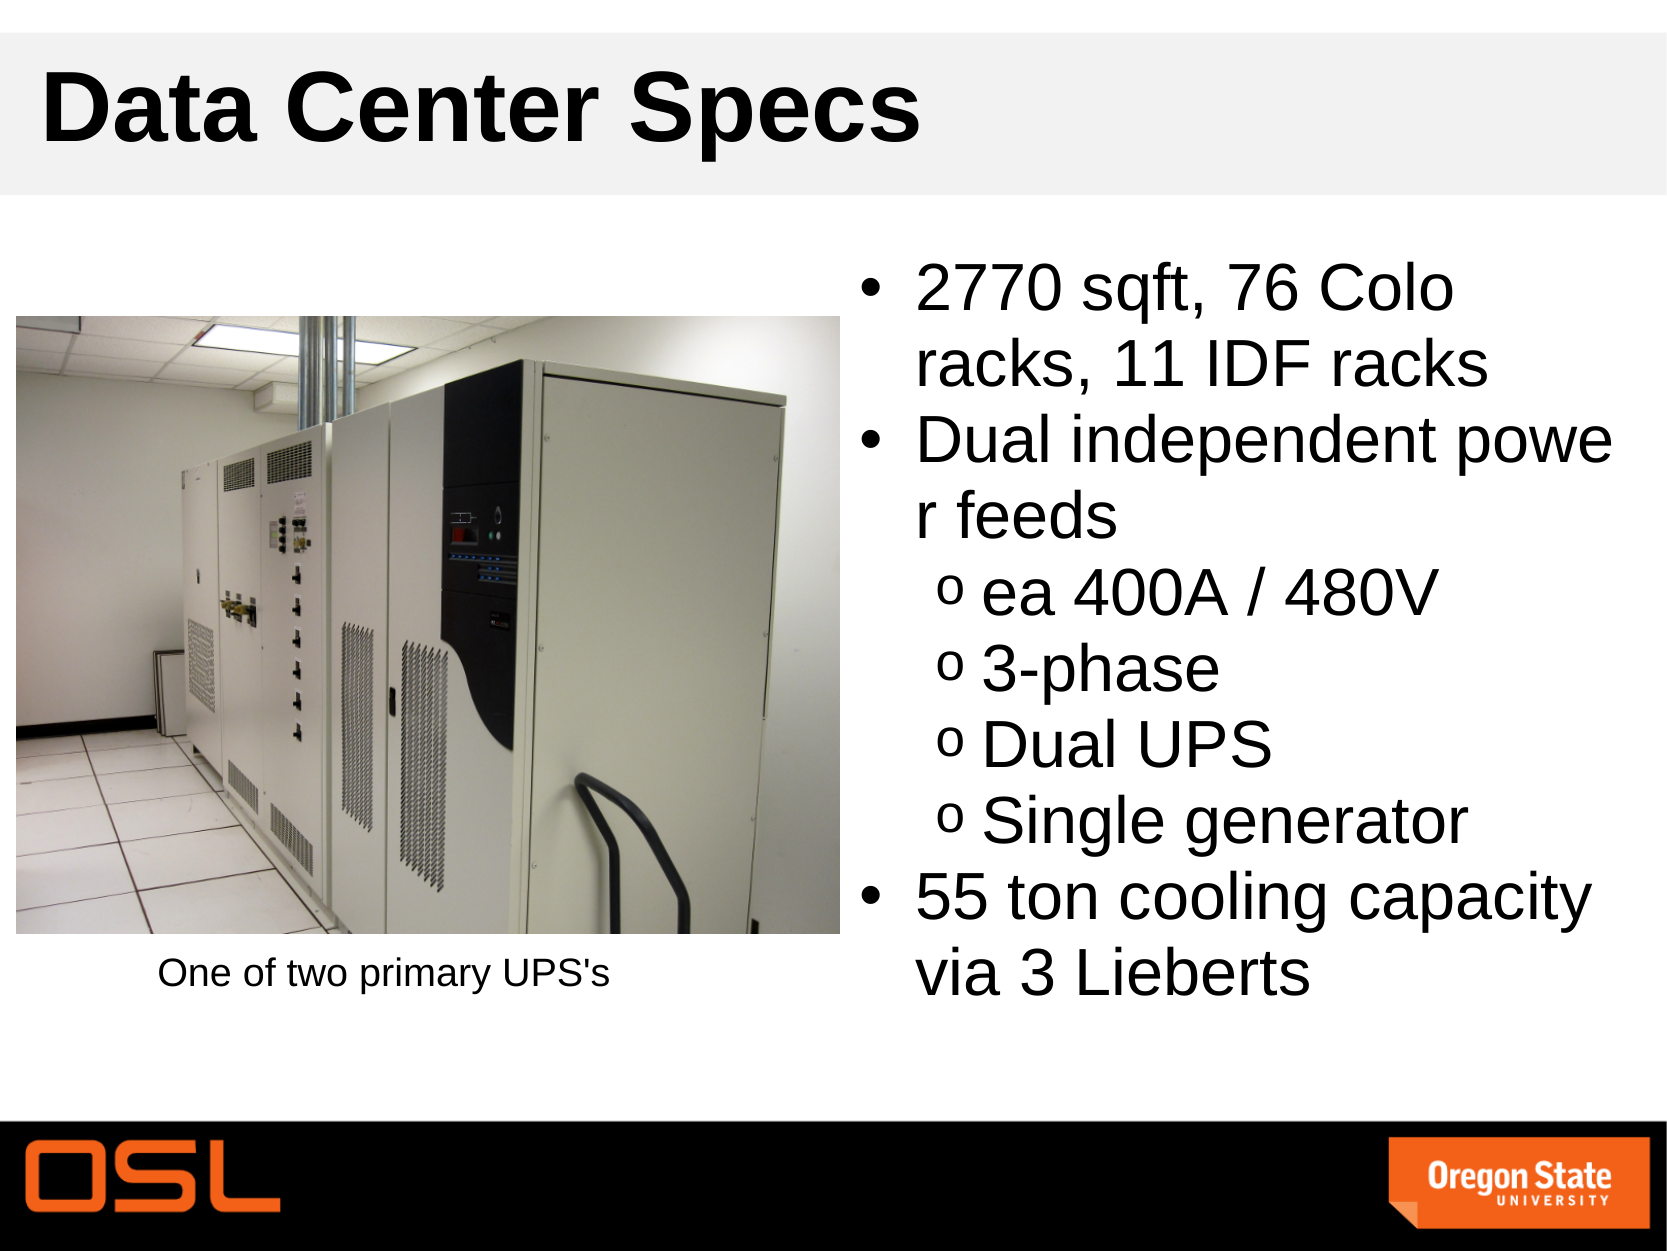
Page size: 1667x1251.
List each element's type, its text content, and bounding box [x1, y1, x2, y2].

list 2770 sqft, 76 Colo racks, 11 IDF racks Dual independent power feeds ea 400A / 480V 3-phase Dual UPS Single generator 55 ton cooling capacity via 3 Lieberts [840, 249, 1619, 1057]
picture [0, 0, 1667, 1251]
title Data Center Specs [40, 50, 1627, 201]
text_box One of two primary UPS's [157, 950, 628, 996]
